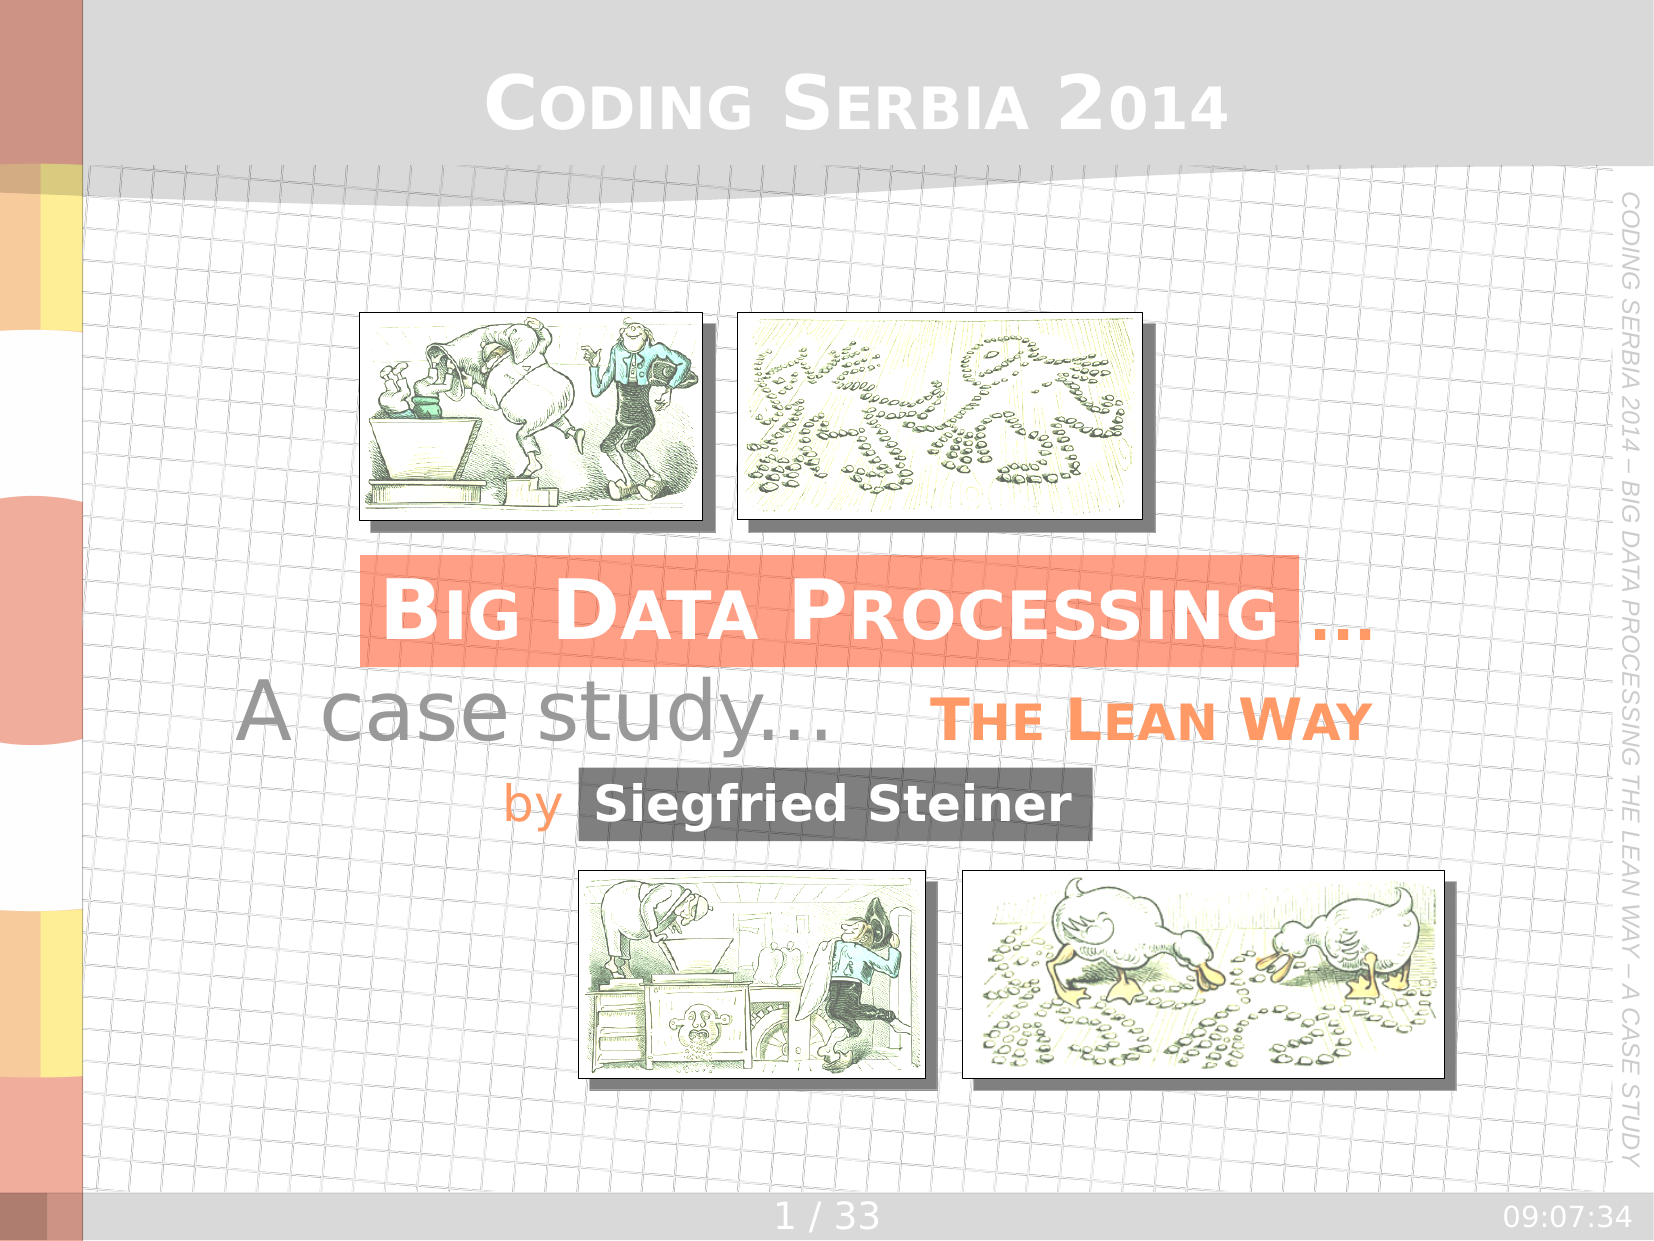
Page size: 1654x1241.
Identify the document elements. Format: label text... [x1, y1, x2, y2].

picture [82, 165, 1613, 1192]
text_box [0, 1192, 48, 1241]
text_box A case study... [188, 655, 851, 768]
text_box THE LEAN WAY [915, 679, 1412, 762]
title CODING SERBIA 2014 [147, 41, 1565, 167]
text_box by [478, 767, 579, 842]
text_box Siegfried Steiner [579, 767, 1093, 842]
text_box BIG DATA PROCESSING [360, 555, 1300, 668]
text_box ... [1293, 549, 1394, 662]
